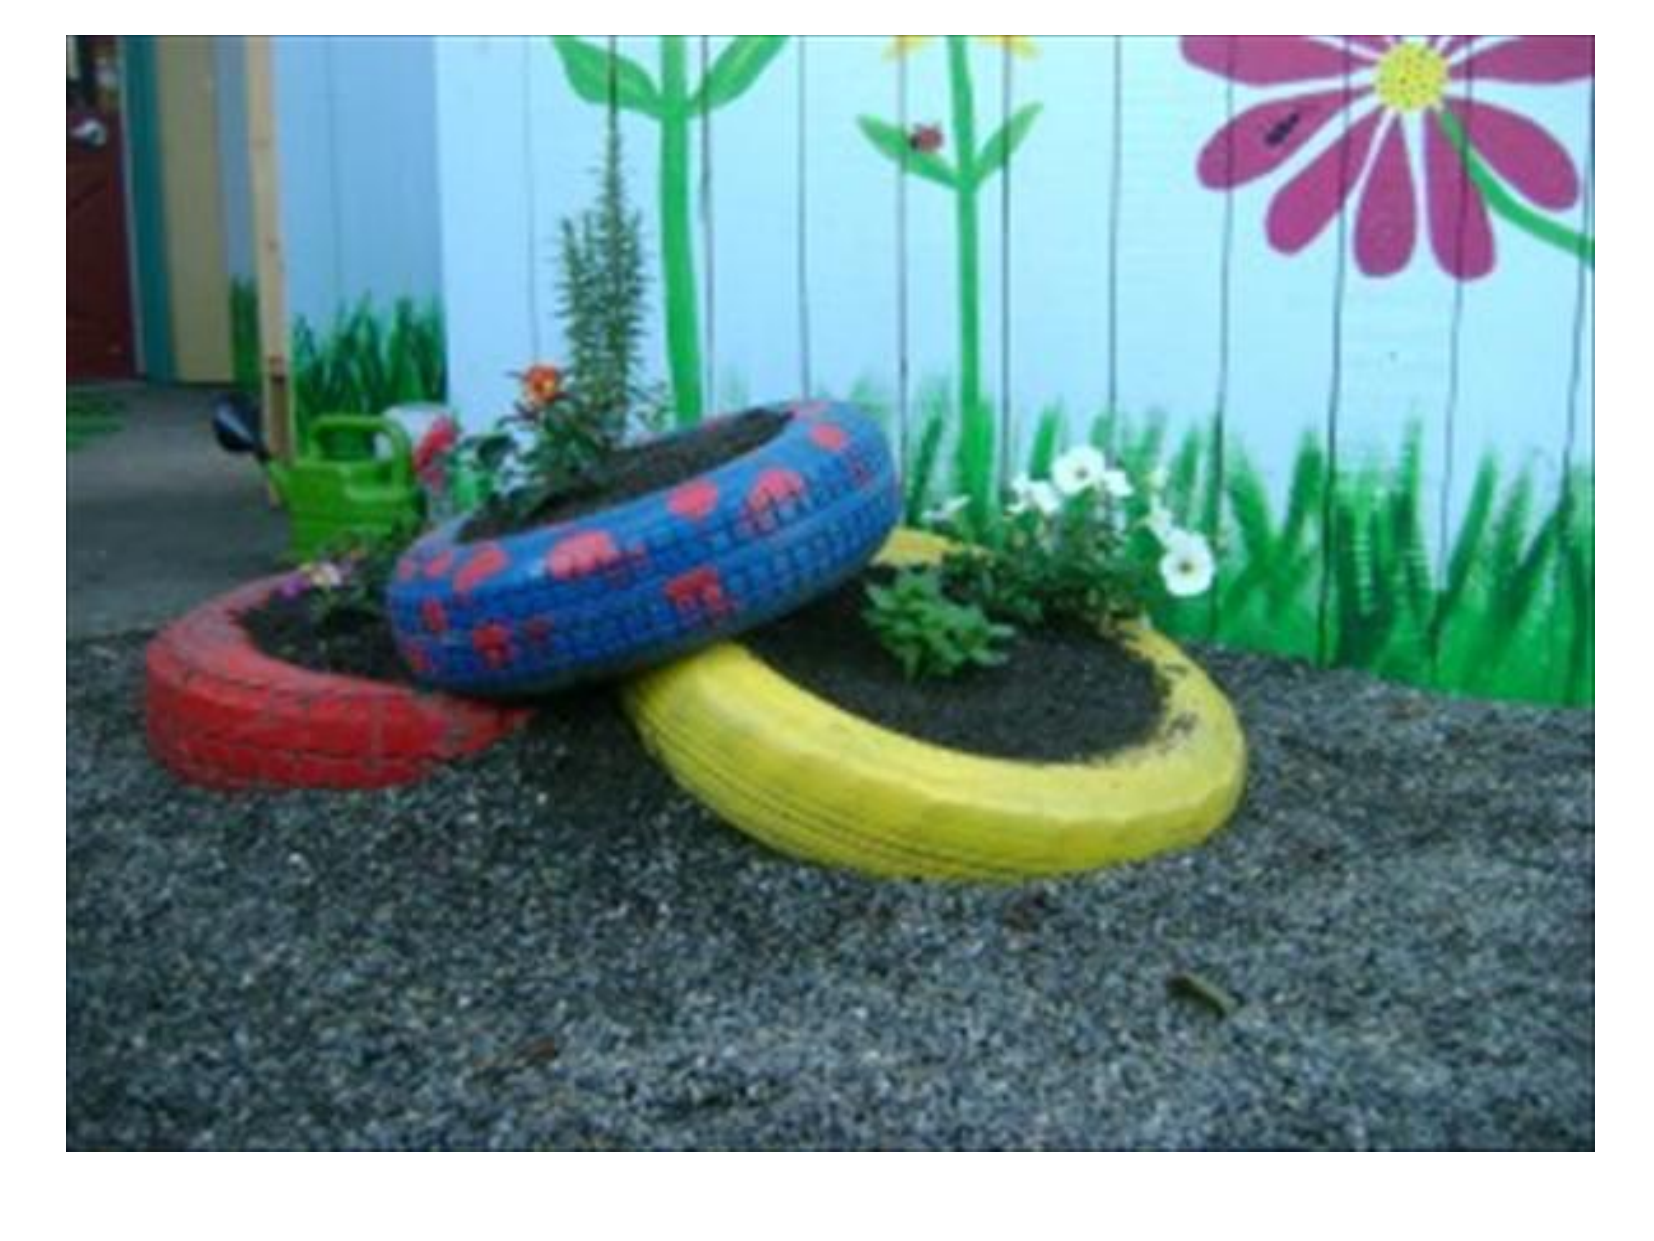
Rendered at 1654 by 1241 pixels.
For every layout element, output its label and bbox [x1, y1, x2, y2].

picture [66, 35, 1595, 1152]
